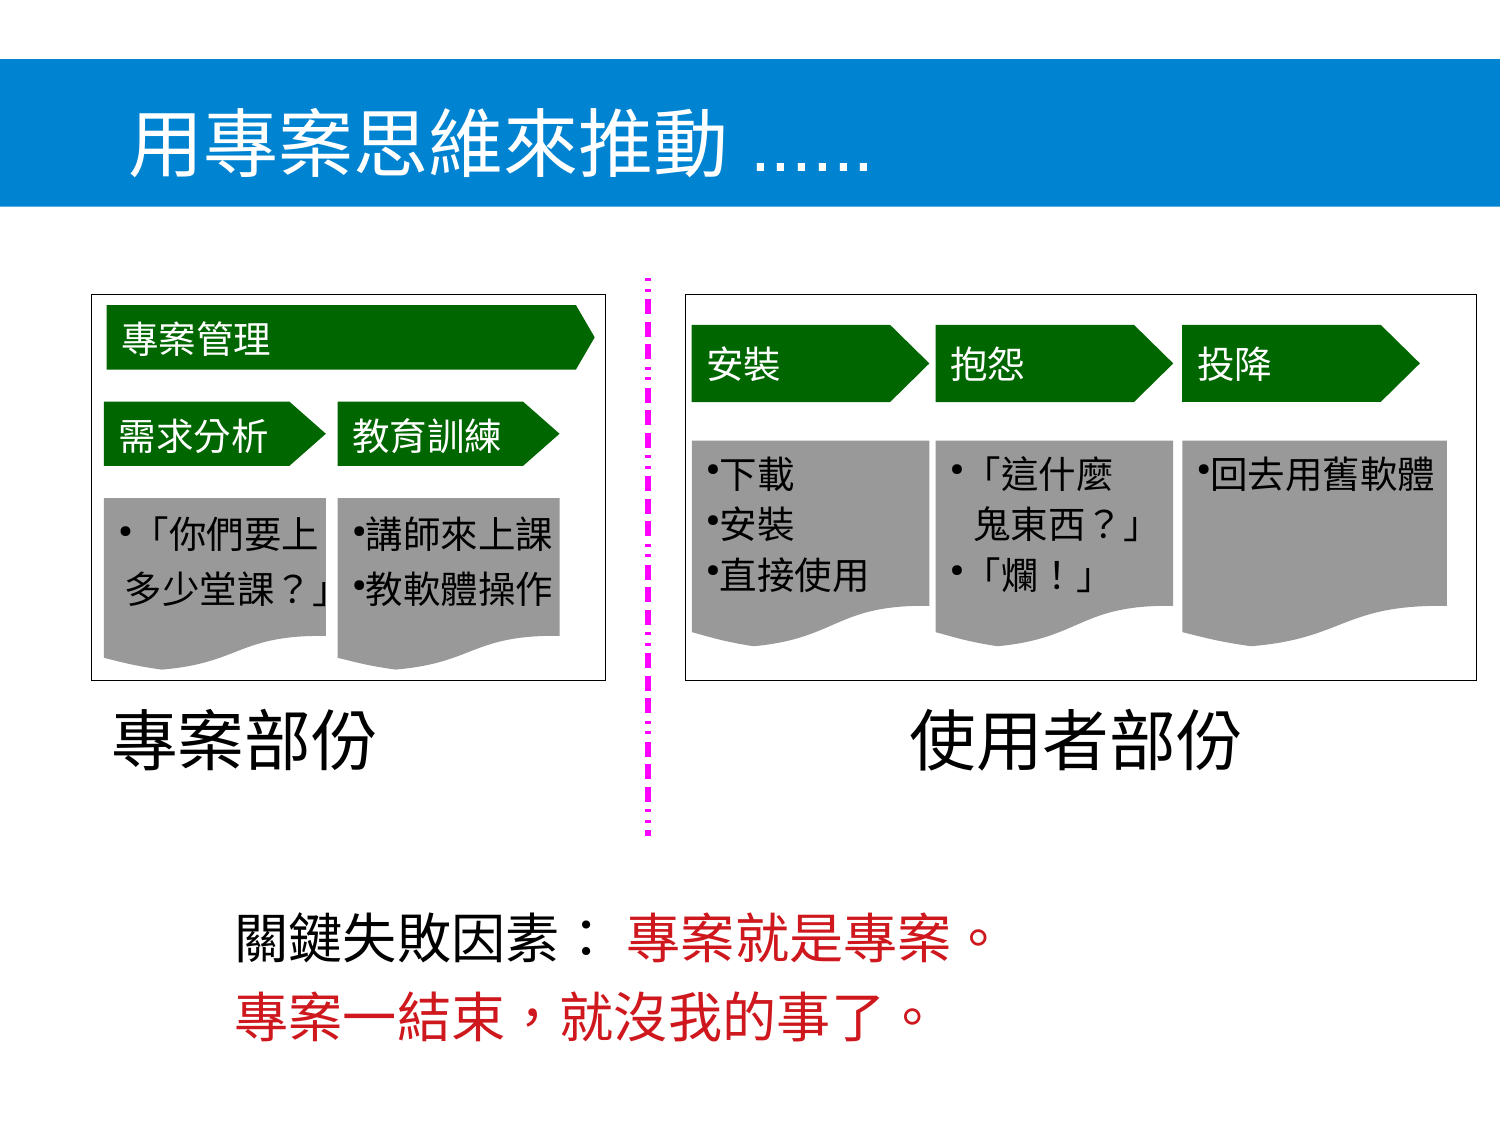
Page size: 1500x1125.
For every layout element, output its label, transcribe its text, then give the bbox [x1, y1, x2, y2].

title 用專案思維來推動...... [128, 0, 1372, 279]
text_box 抱怨 [935, 324, 1174, 403]
text_box 講師來上課 教軟體操作 [337, 498, 560, 670]
text_box 安裝 [691, 324, 930, 403]
text_box 「這什麼 鬼東西？」 「爛！」 [935, 440, 1174, 647]
text_box 需求分析 [103, 401, 326, 466]
text_box 關鍵失敗因素： 專案就是專案。 專案一結束，就沒我的事了。 [219, 888, 1281, 1022]
text_box 專案部份 [96, 680, 660, 845]
text_box 下載 安裝 直接使用 [691, 440, 930, 647]
text_box 投降 [1182, 324, 1420, 402]
text_box 使用者部份 [894, 680, 1259, 770]
text_box 回去用舊軟體 [1182, 440, 1447, 647]
text_box 教育訓練 [337, 401, 560, 466]
text_box 「你們要上 多少堂課？」 [103, 498, 326, 670]
text_box 專案管理 [106, 305, 595, 370]
